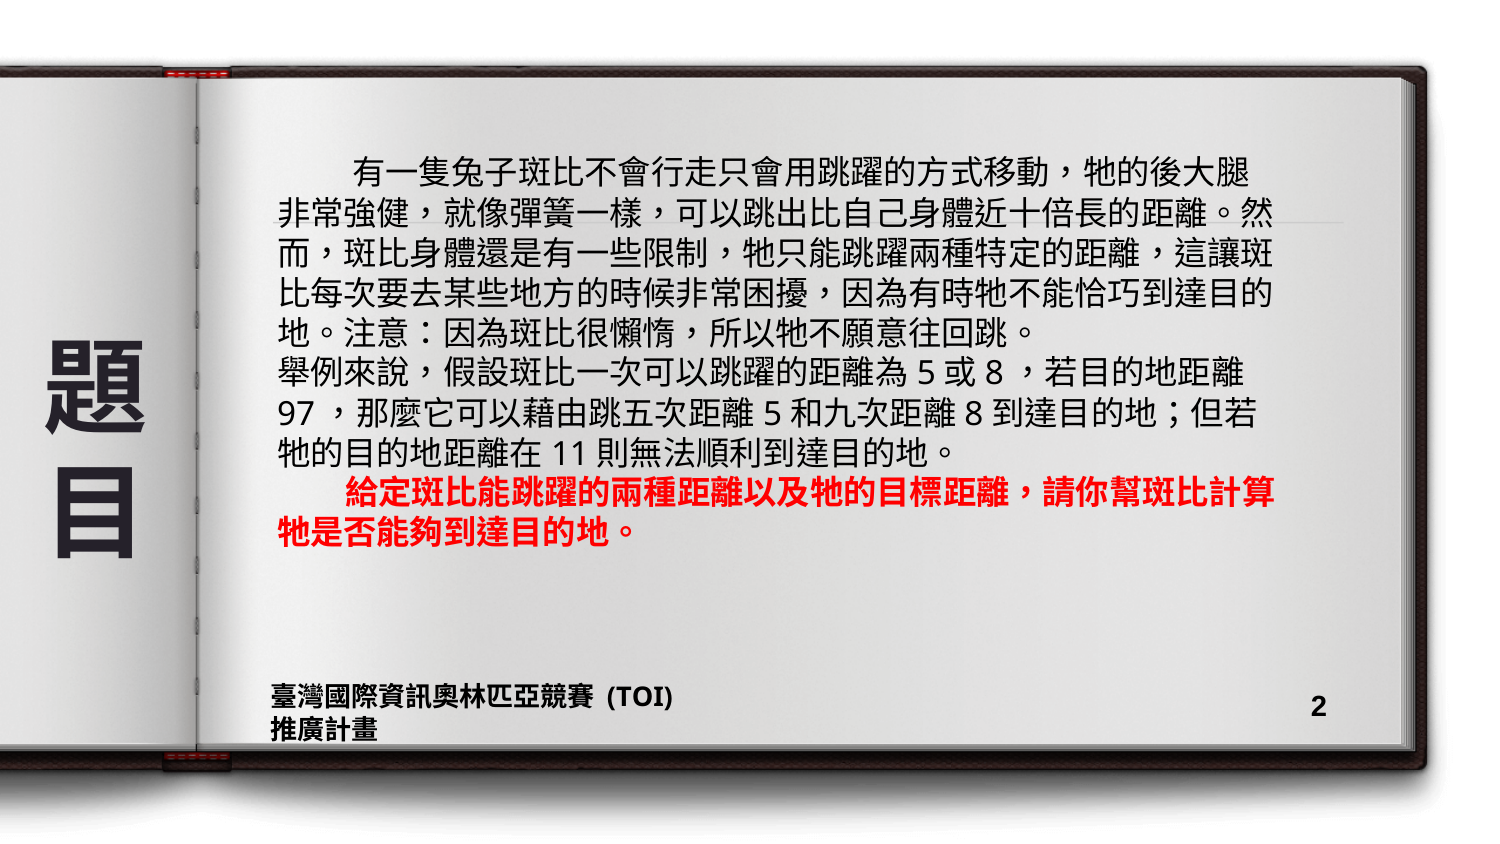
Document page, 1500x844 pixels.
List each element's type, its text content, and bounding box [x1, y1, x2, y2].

text_box 有一隻兔子斑比不會行走只會用跳躍的方式移動，牠的後大腿非常強健，就像彈簧一樣，可以跳出比自己身體近十倍長的距離。然而，斑比身體還是有一些限制，牠只能跳躍兩種特定的距離，這讓斑比每次要去某些地方的時候非常困擾，因為有時牠不能恰巧到達目的地。注意：因為斑比很懶惰，所以牠不願意往回跳。 舉例來說，假設斑比一次可以跳躍的距離為5或8，若目的地距離 97，那麼它可以藉由跳五次距離5和九次距離8到達目的地；但若牠的目的地距離在11則無法順利到達目的地。 給定斑比能跳躍的兩種距離以及牠的目標距離，請你幫斑比計算牠是否能夠到達目的地。 [262, 140, 1296, 579]
text_box 題 目 [28, 306, 210, 552]
text_box [1295, 672, 1386, 737]
